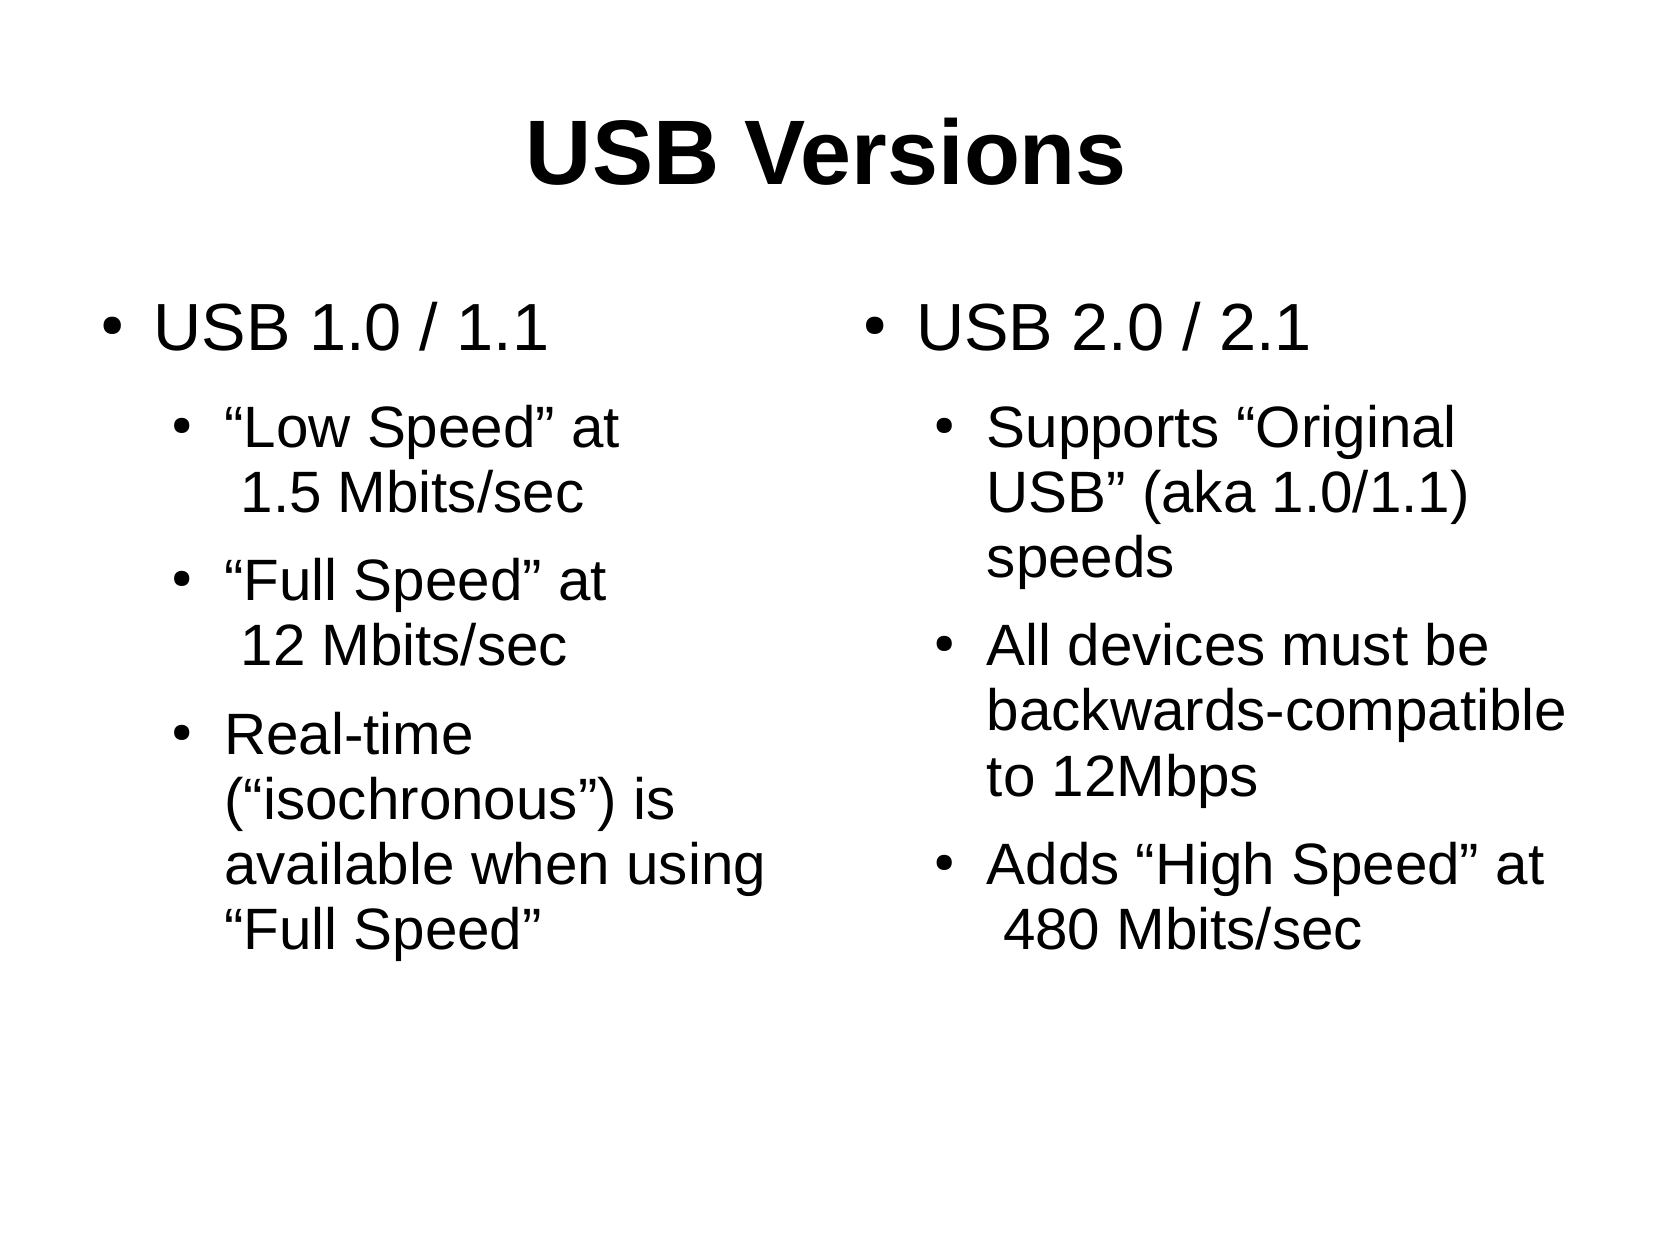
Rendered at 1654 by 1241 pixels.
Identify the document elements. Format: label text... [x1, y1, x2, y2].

list USB 1.0 / 1.1 “Low Speed” at 1.5 Mbits/sec “Full Speed” at 12 Mbits/sec Real-time (“isochronous”) is available when using “Full Speed” [82, 290, 809, 1094]
list USB 2.0 / 2.1 Supports “Original USB” (aka 1.0/1.1) speeds All devices must be backwards-compatible to 12Mbps Adds “High Speed” at 480 Mbits/sec [845, 290, 1572, 1094]
title USB Versions [82, 56, 1571, 250]
